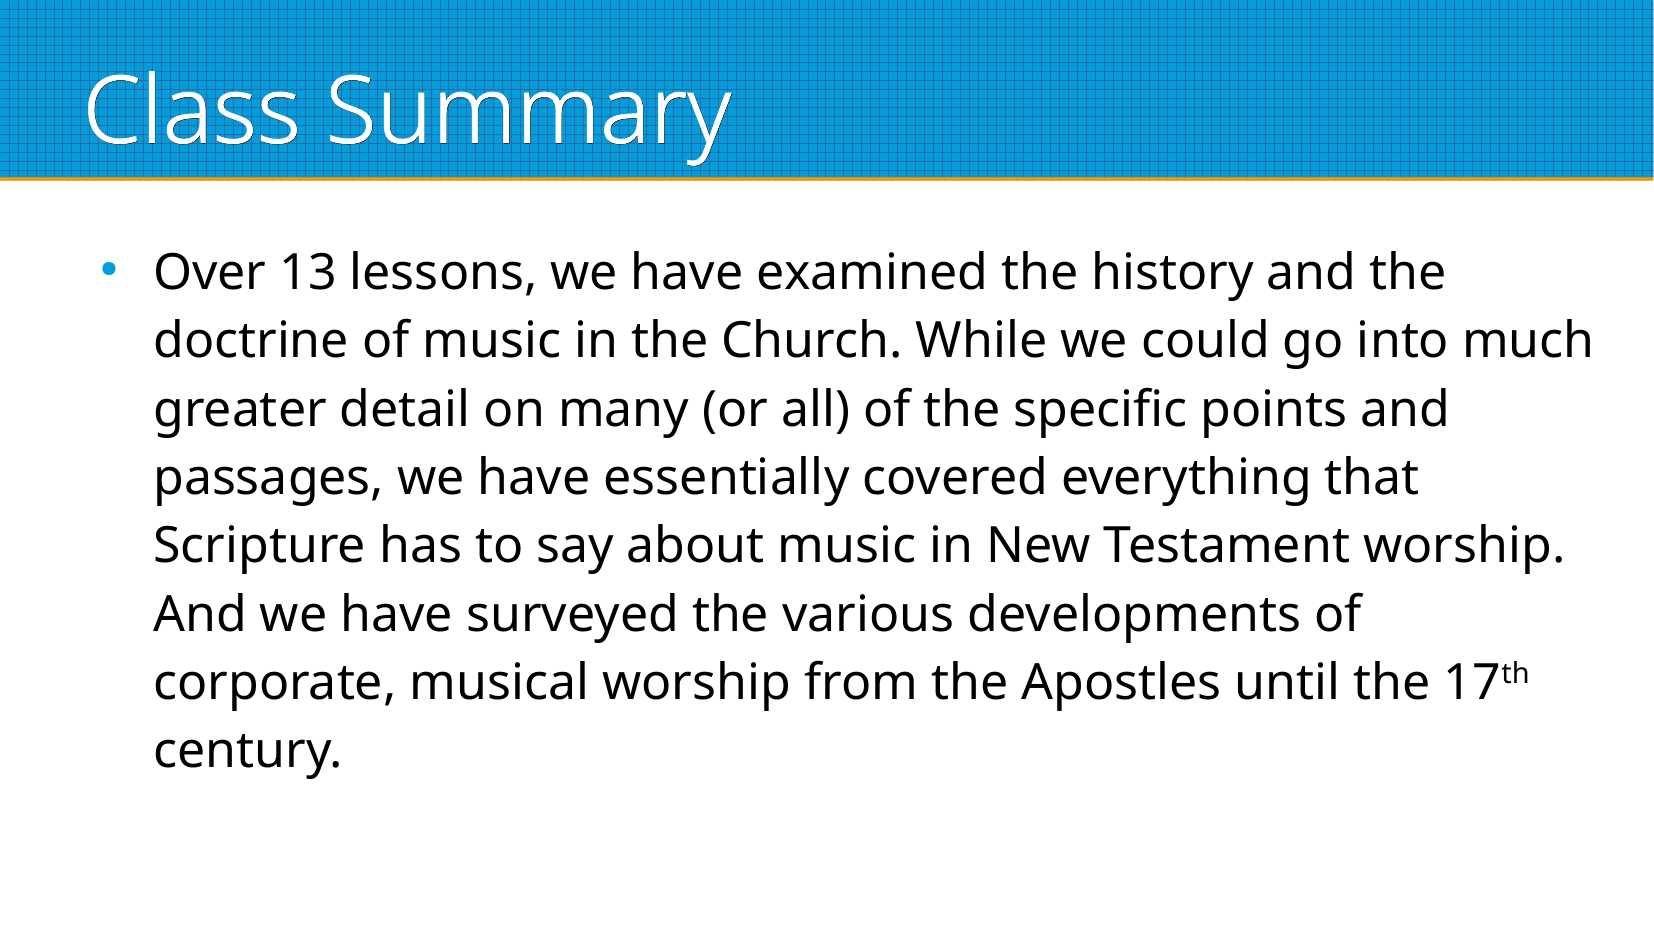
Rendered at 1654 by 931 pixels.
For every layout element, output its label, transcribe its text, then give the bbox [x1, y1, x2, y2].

title Class Summary [82, 14, 1571, 171]
list Over 13 lessons, we have examined the history and the doctrine of music in the Church. While we could go into much greater detail on many (or all) of the specific points and passages, we have essentially covered everything that Scripture has to say about music in New Testament worship. And we have surveyed the various developments of corporate, musical worship from the Apostles until the 17th century. [82, 236, 1613, 863]
